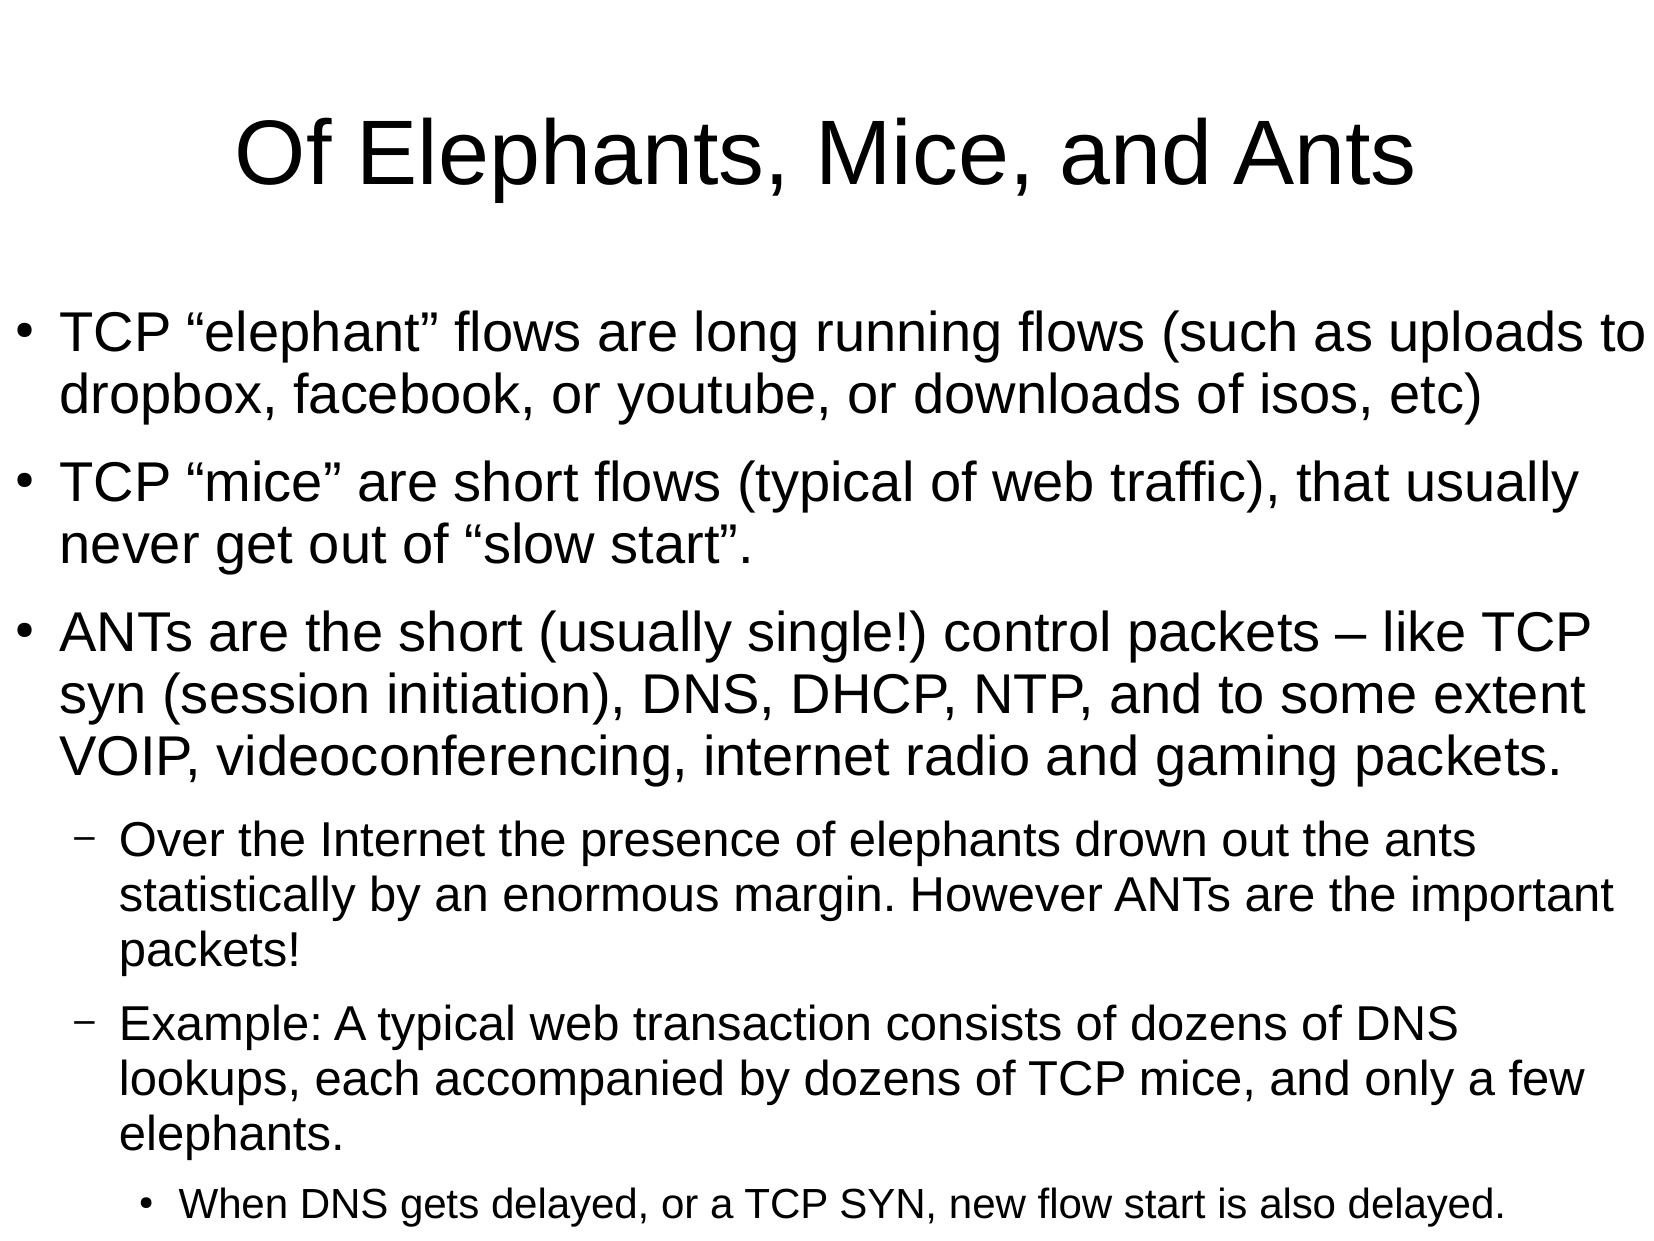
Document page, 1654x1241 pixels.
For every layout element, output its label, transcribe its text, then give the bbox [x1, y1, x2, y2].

list TCP “elephant” flows are long running flows (such as uploads to dropbox, facebook, or youtube, or downloads of isos, etc) TCP “mice” are short flows (typical of web traffic), that usually never get out of “slow start”. ANTs are the short (usually single!) control packets – like TCP syn (session initiation), DNS, DHCP, NTP, and to some extent VOIP, videoconferencing, internet radio and gaming packets. Over the Internet the presence of elephants drown out the ants statistically by an enormous margin. However ANTs are the important packets! Example: A typical web transaction consists of dozens of DNS lookups, each accompanied by dozens of TCP mice, and only a few elephants. When DNS gets delayed, or a TCP SYN, new flow start is also delayed. [0, 300, 1654, 1241]
title Of Elephants, Mice, and Ants [82, 49, 1571, 257]
